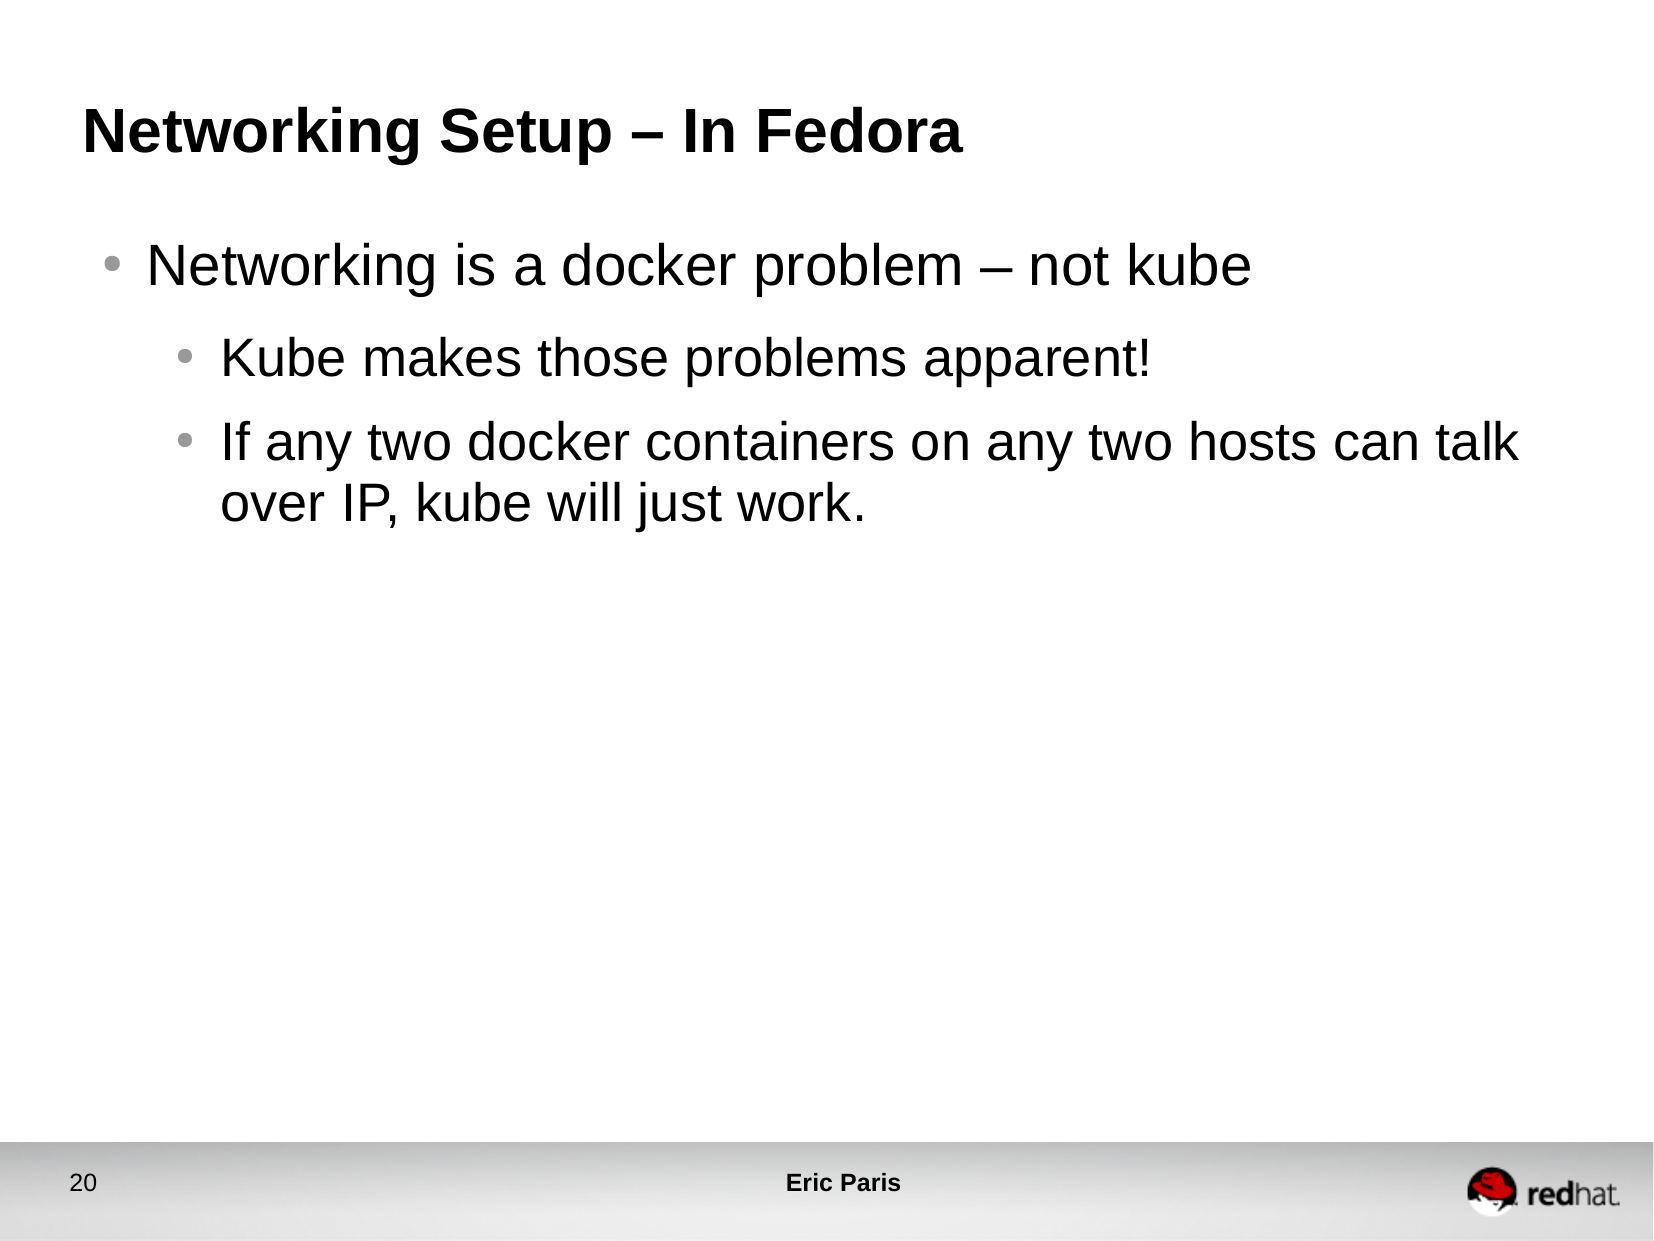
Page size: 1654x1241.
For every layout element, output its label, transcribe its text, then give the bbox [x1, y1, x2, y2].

list Networking is a docker problem – not kube Kube makes those problems apparent! If any two docker containers on any two hosts can talk over IP, kube will just work. [86, 232, 1576, 1027]
title Networking Setup – In Fedora [82, 37, 1571, 226]
picture [0, 1142, 1654, 1241]
